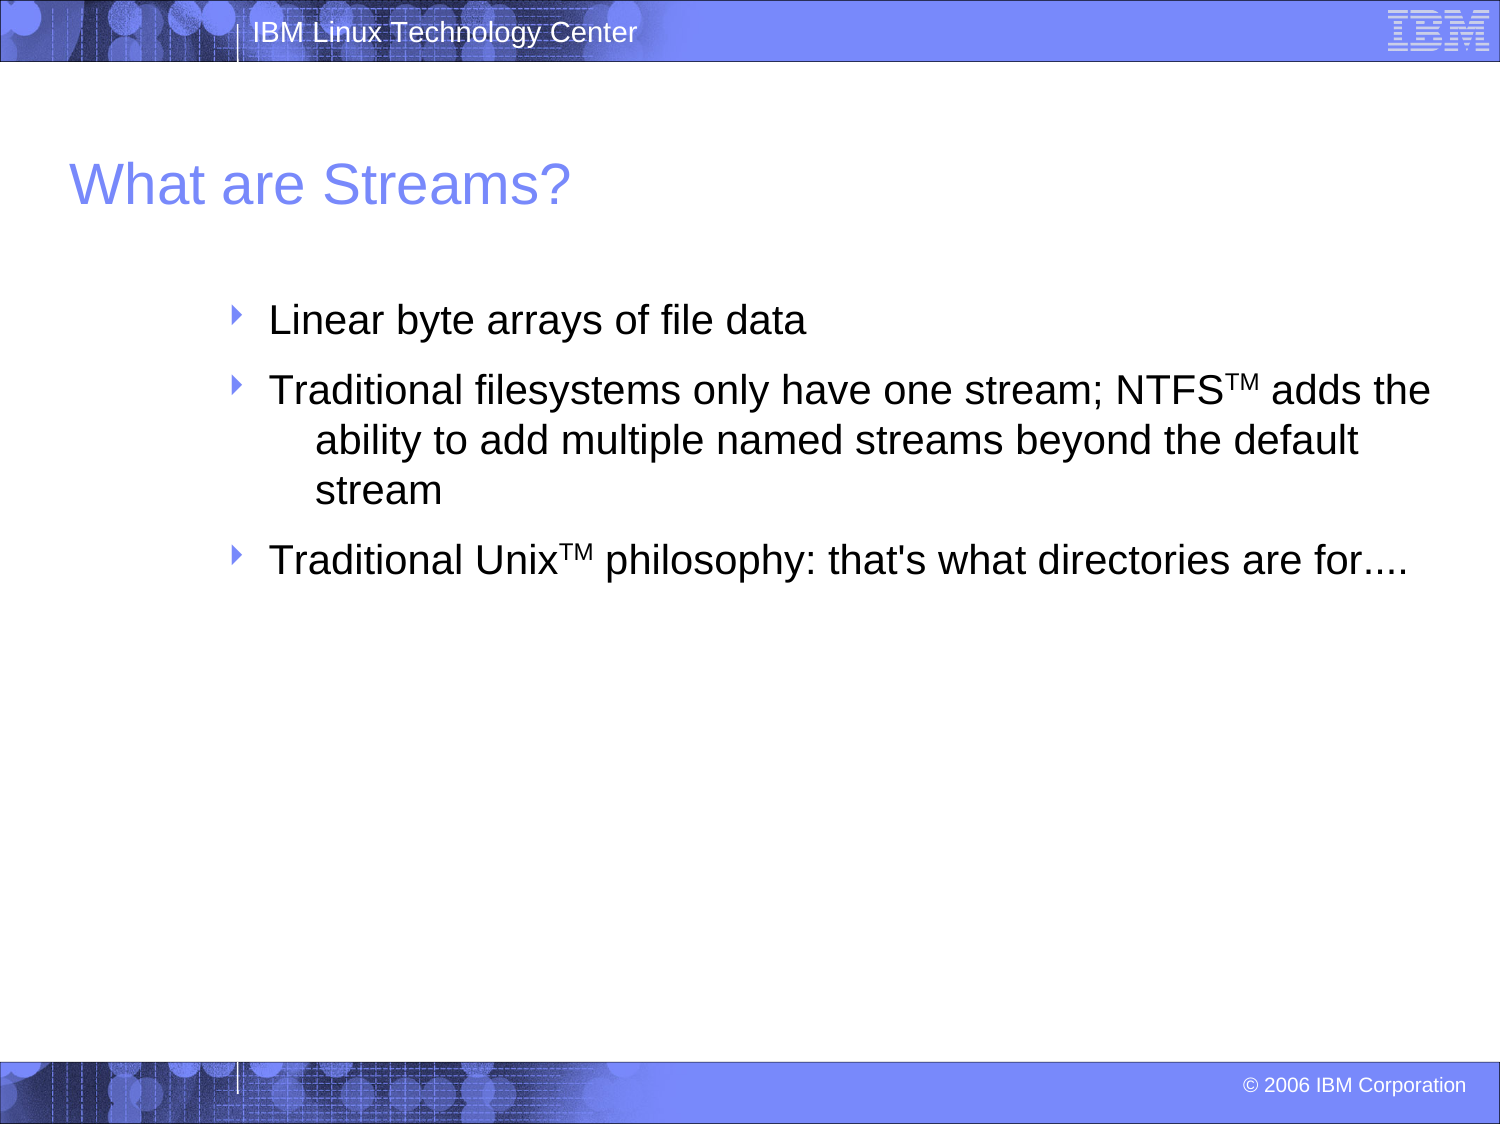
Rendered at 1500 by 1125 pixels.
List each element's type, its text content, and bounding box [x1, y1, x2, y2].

title What are Streams? [69, 144, 1422, 227]
picture [1, 1063, 1499, 1123]
picture [1, 1, 1499, 61]
list Linear byte arrays of file data Traditional filesystems only have one stream; NTFSTM adds the ability to add multiple named streams beyond the default stream Traditional UnixTM philosophy: that's what directories are for.... [69, 293, 1433, 934]
